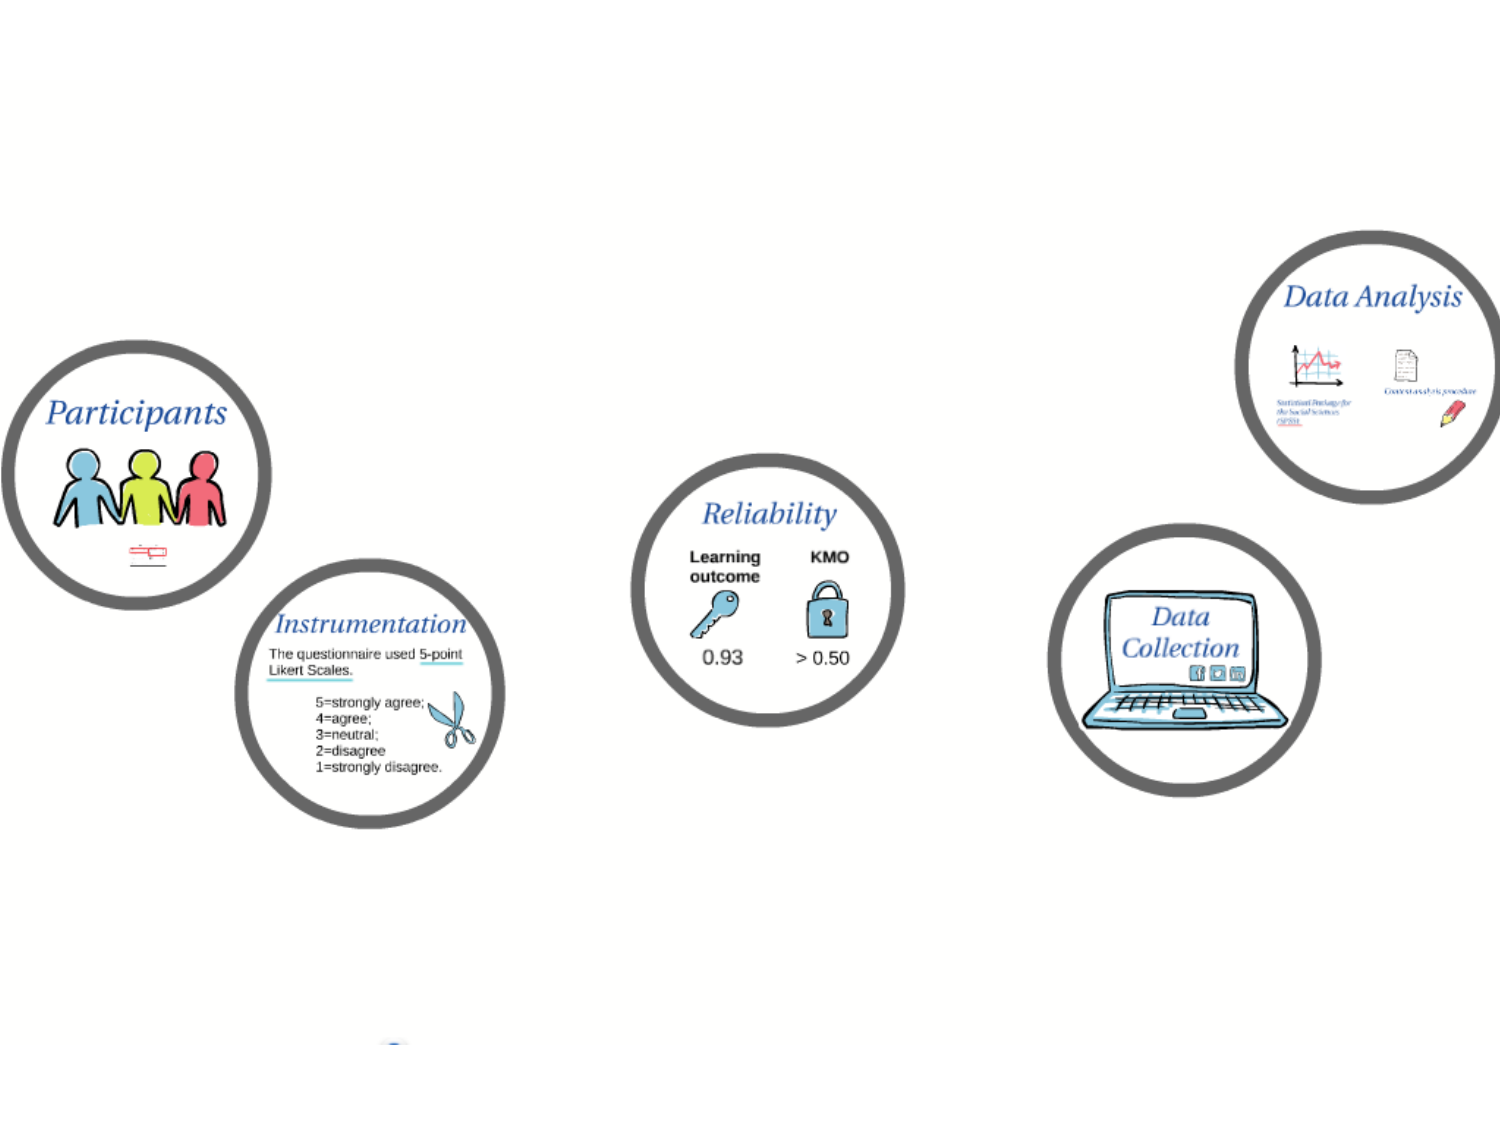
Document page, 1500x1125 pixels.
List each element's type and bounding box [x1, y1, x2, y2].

picture [0, 80, 1500, 1045]
